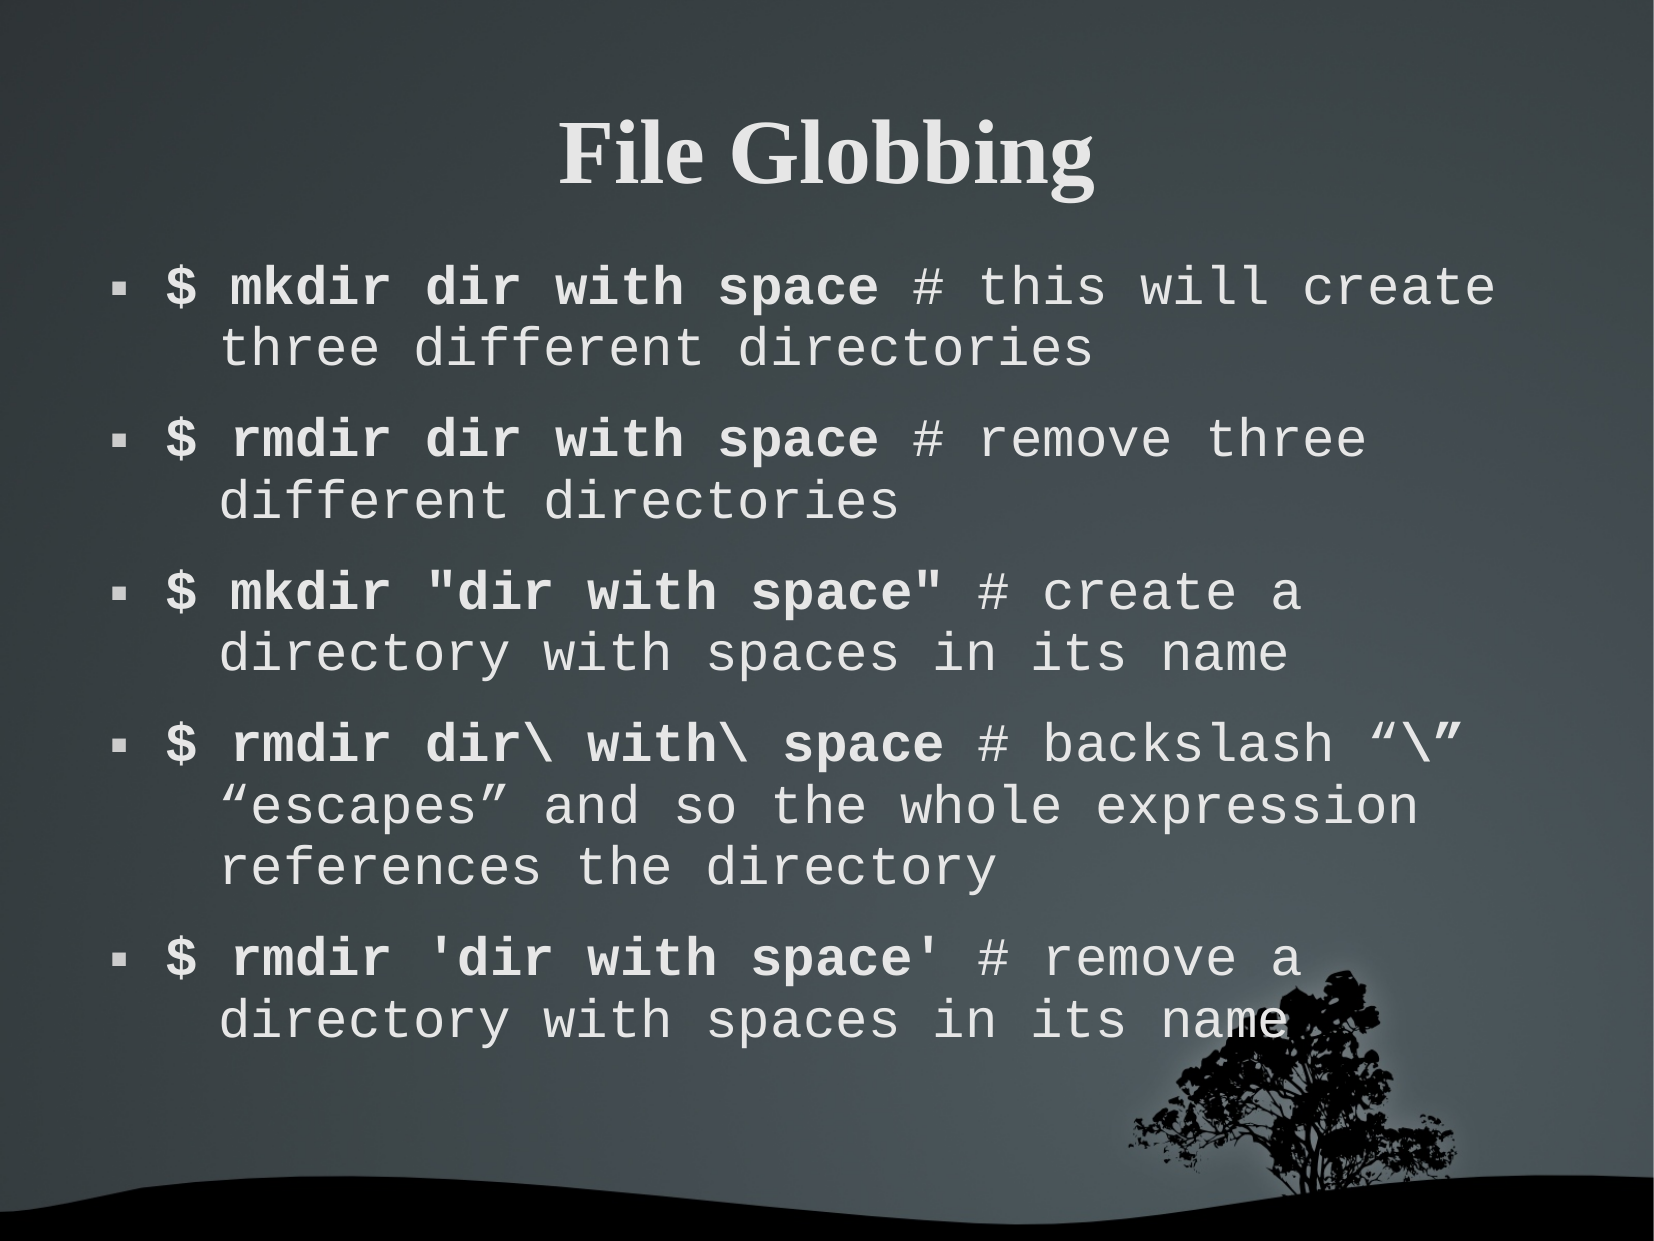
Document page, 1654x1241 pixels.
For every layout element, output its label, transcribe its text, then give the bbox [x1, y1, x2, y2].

title File Globbing [82, 33, 1572, 273]
picture [0, 0, 1654, 1241]
list $ mkdir dir with space # this will create three different directories $ rmdir dir with space # remove three different directories $ mkdir "dir with space" # create a directory with spaces in its name $ rmdir dir\ with\ space # backslash “\” “escapes” and so the whole expression references the directory $ rmdir 'dir with space' # remove a directory with spaces in its name [76, 258, 1565, 1181]
